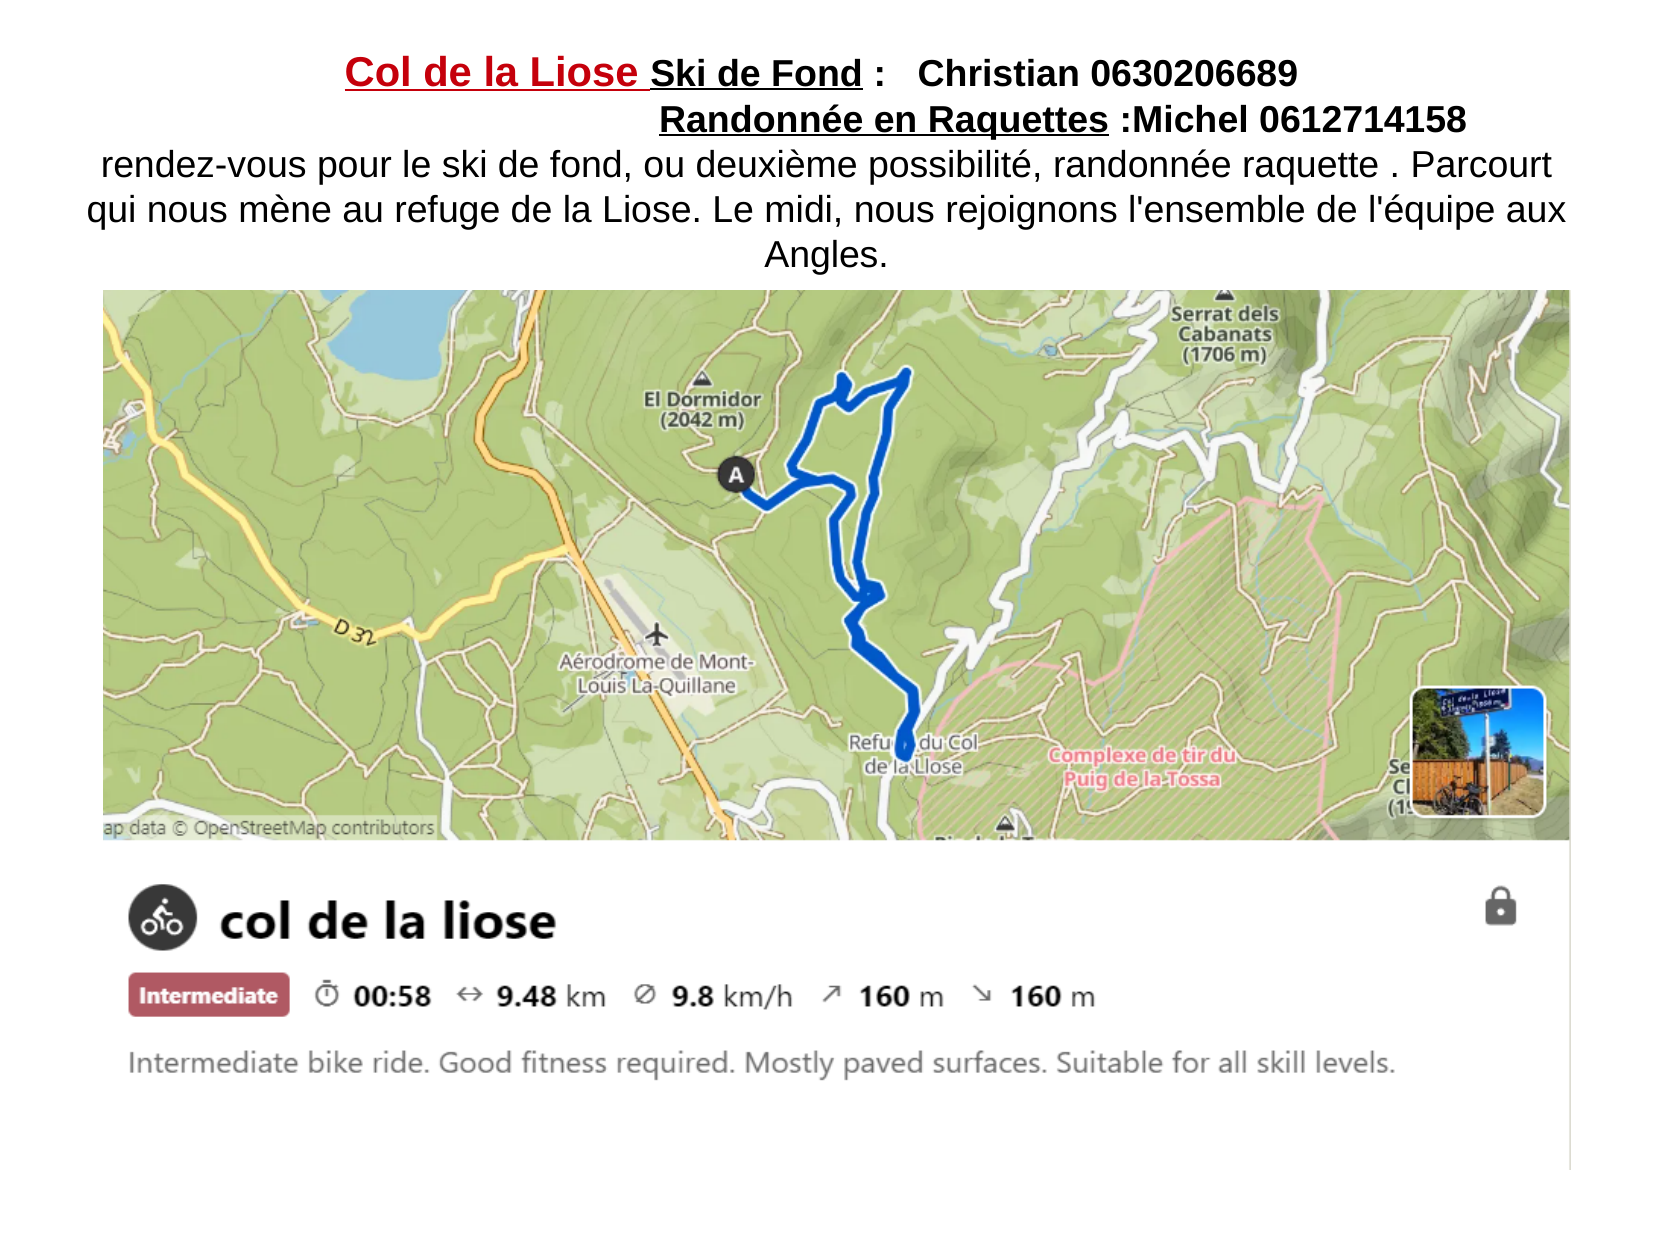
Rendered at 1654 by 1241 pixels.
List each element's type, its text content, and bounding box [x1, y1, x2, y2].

text_box [12, 25, 1501, 233]
title Col de la Liose Ski de Fond : Christian 0630206689 Randonnée en Raquettes :Michel 0612714158 rendez-vous pour le ski de fond, ou deuxième possibilité, randonnée raquette . Parcourt qui nous mène au refuge de la Liose. Le midi, nous rejoignons l'ensemble de l'équipe aux Angles. [82, 44, 1571, 262]
picture [103, 290, 1571, 1170]
text_box [12, 266, 1501, 1086]
